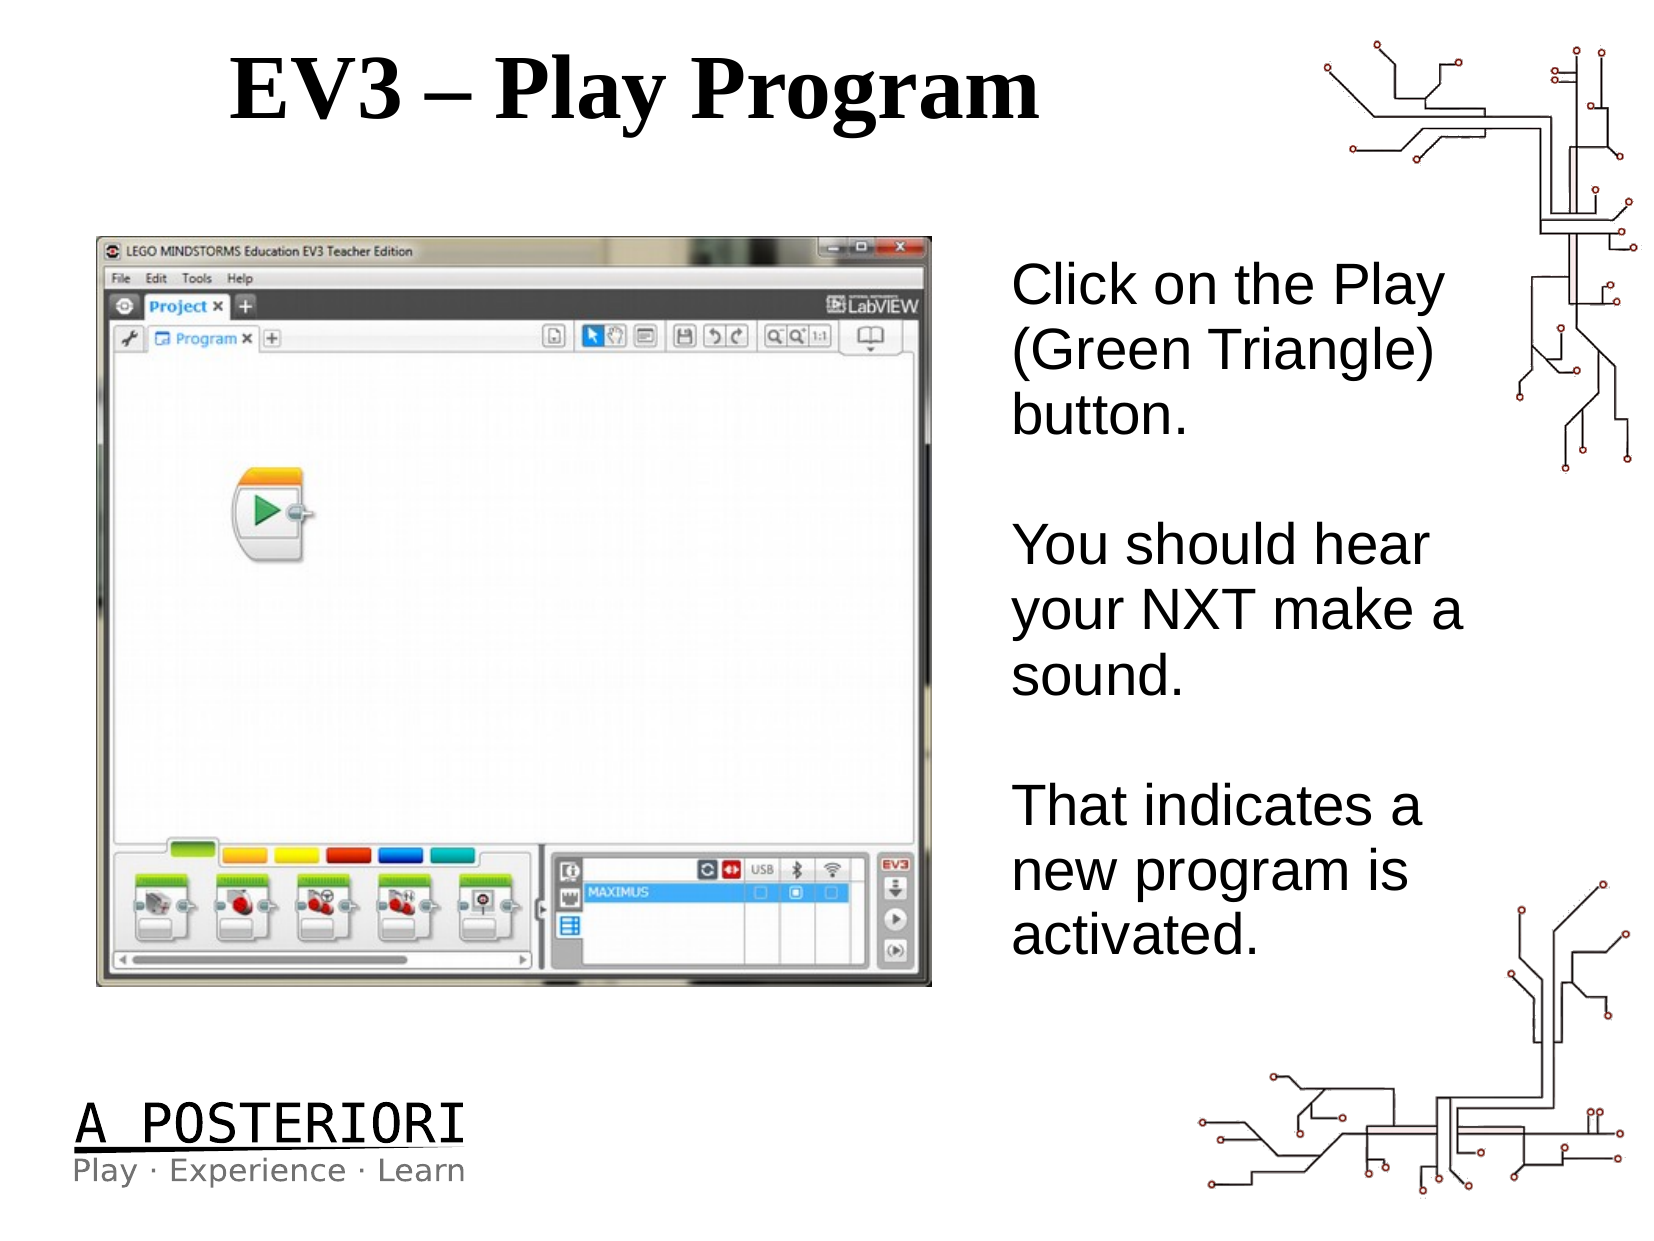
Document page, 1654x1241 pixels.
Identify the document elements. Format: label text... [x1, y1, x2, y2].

picture [96, 236, 932, 987]
title EV3 – Play Program [11, 0, 1261, 190]
picture [73, 1101, 466, 1189]
text_box Click on the Play (Green Triangle) button. You should hear your NXT make a sound. That indicates a new program is activated. [996, 244, 1492, 1037]
picture [1305, 35, 1643, 496]
picture [1175, 862, 1636, 1201]
